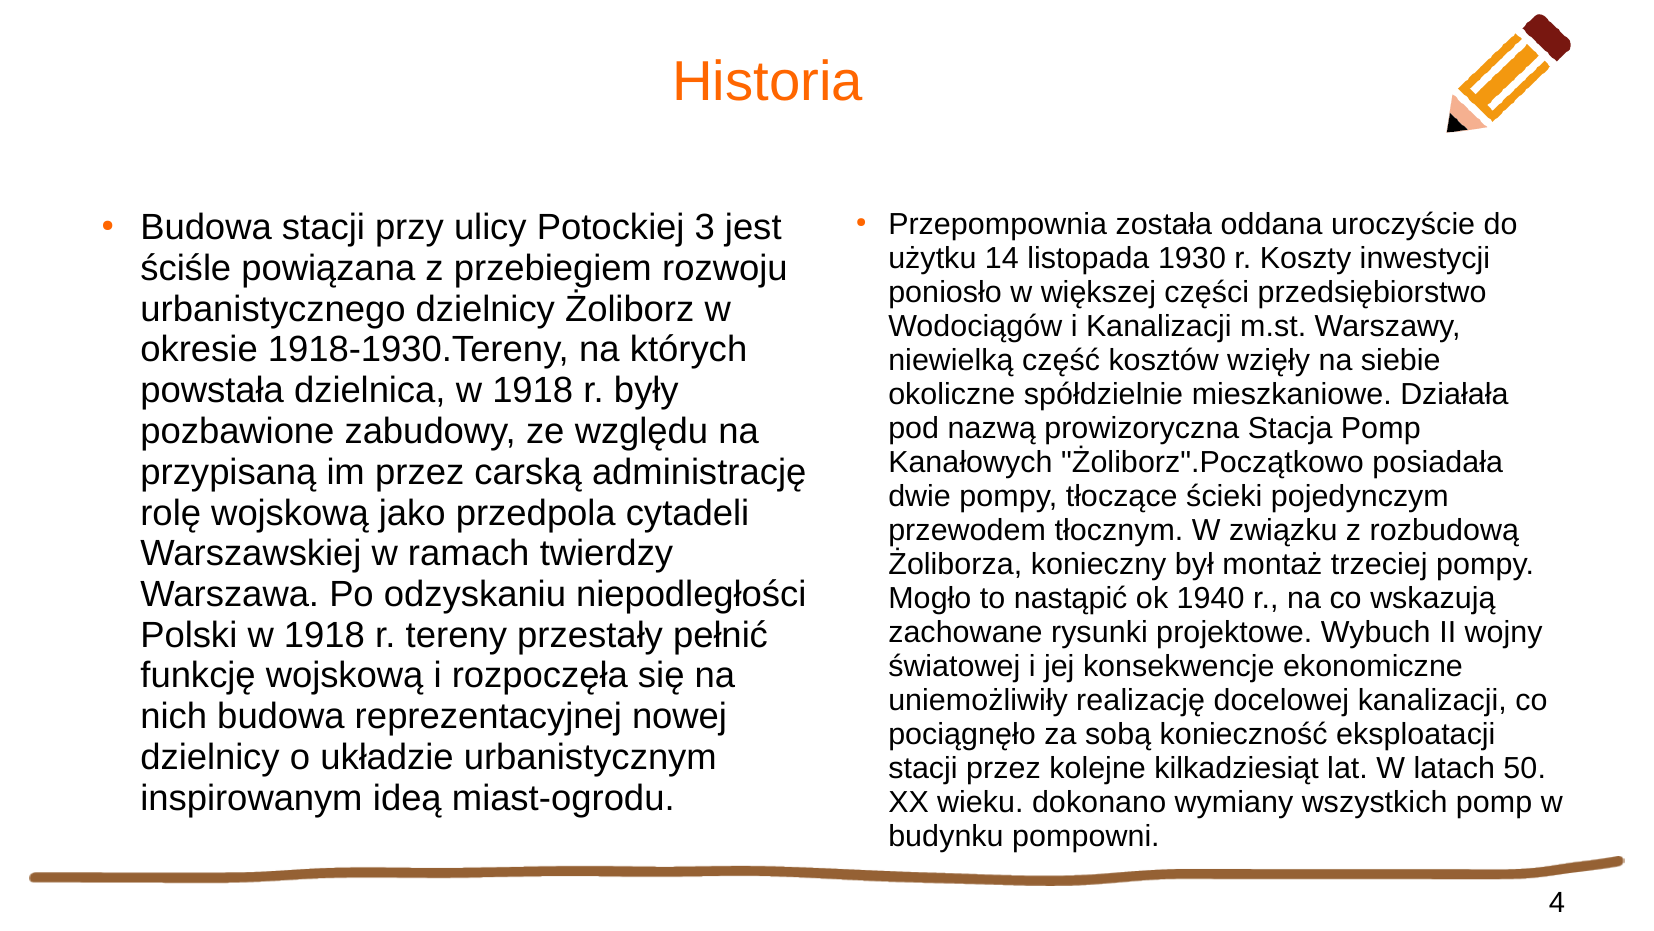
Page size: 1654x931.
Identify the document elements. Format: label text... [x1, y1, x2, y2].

picture [1446, 14, 1571, 133]
list Budowa stacji przy ulicy Potockiej 3 jest ściśle powiązana z przebiegiem rozwoju urbanistycznego dzielnicy Żoliborz w okresie 1918-1930.Tereny, na których powstała dzielnica, w 1918 r. były pozbawione zabudowy, ze względu na przypisaną im przez carską administrację rolę wojskową jako przedpola cytadeli Warszawskiej w ramach twierdzy Warszawa. Po odzyskaniu niepodległości Polski w 1918 r. tereny przestały pełnić funkcję wojskową i rozpoczęła się na nich budowa reprezentacyjnej nowej dzielnicy o układzie urbanistycznym inspirowanym ideą miast-ogrodu. [88, 206, 809, 857]
list Przepompownia została oddana uroczyście do użytku 14 listopada 1930 r. Koszty inwestycji poniosło w większej części przedsiębiorstwo Wodociągów i Kanalizacji m.st. Warszawy, niewielką część kosztów wzięły na siebie okoliczne spółdzielnie mieszkaniowe. Działała pod nazwą prowizoryczna Stacja Pomp Kanałowych "Żoliborz".Początkowo posiadała dwie pompy, tłoczące ścieki pojedynczym przewodem tłocznym. W związku z rozbudową Żoliborza, konieczny był montaż trzeciej pompy. Mogło to nastąpić ok 1940 r., na co wskazują zachowane rysunki projektowe. Wybuch II wojny światowej i jej konsekwencje ekonomiczne uniemożliwiły realizację docelowej kanalizacji, co pociągnęło za sobą konieczność eksploatacji stacji przez kolejne kilkadziesiąt lat. W latach 50. XX wieku. dokonano wymiany wszystkich pomp w budynku pompowni. [845, 206, 1566, 857]
title Historia [88, 29, 1447, 133]
picture [29, 856, 1625, 886]
